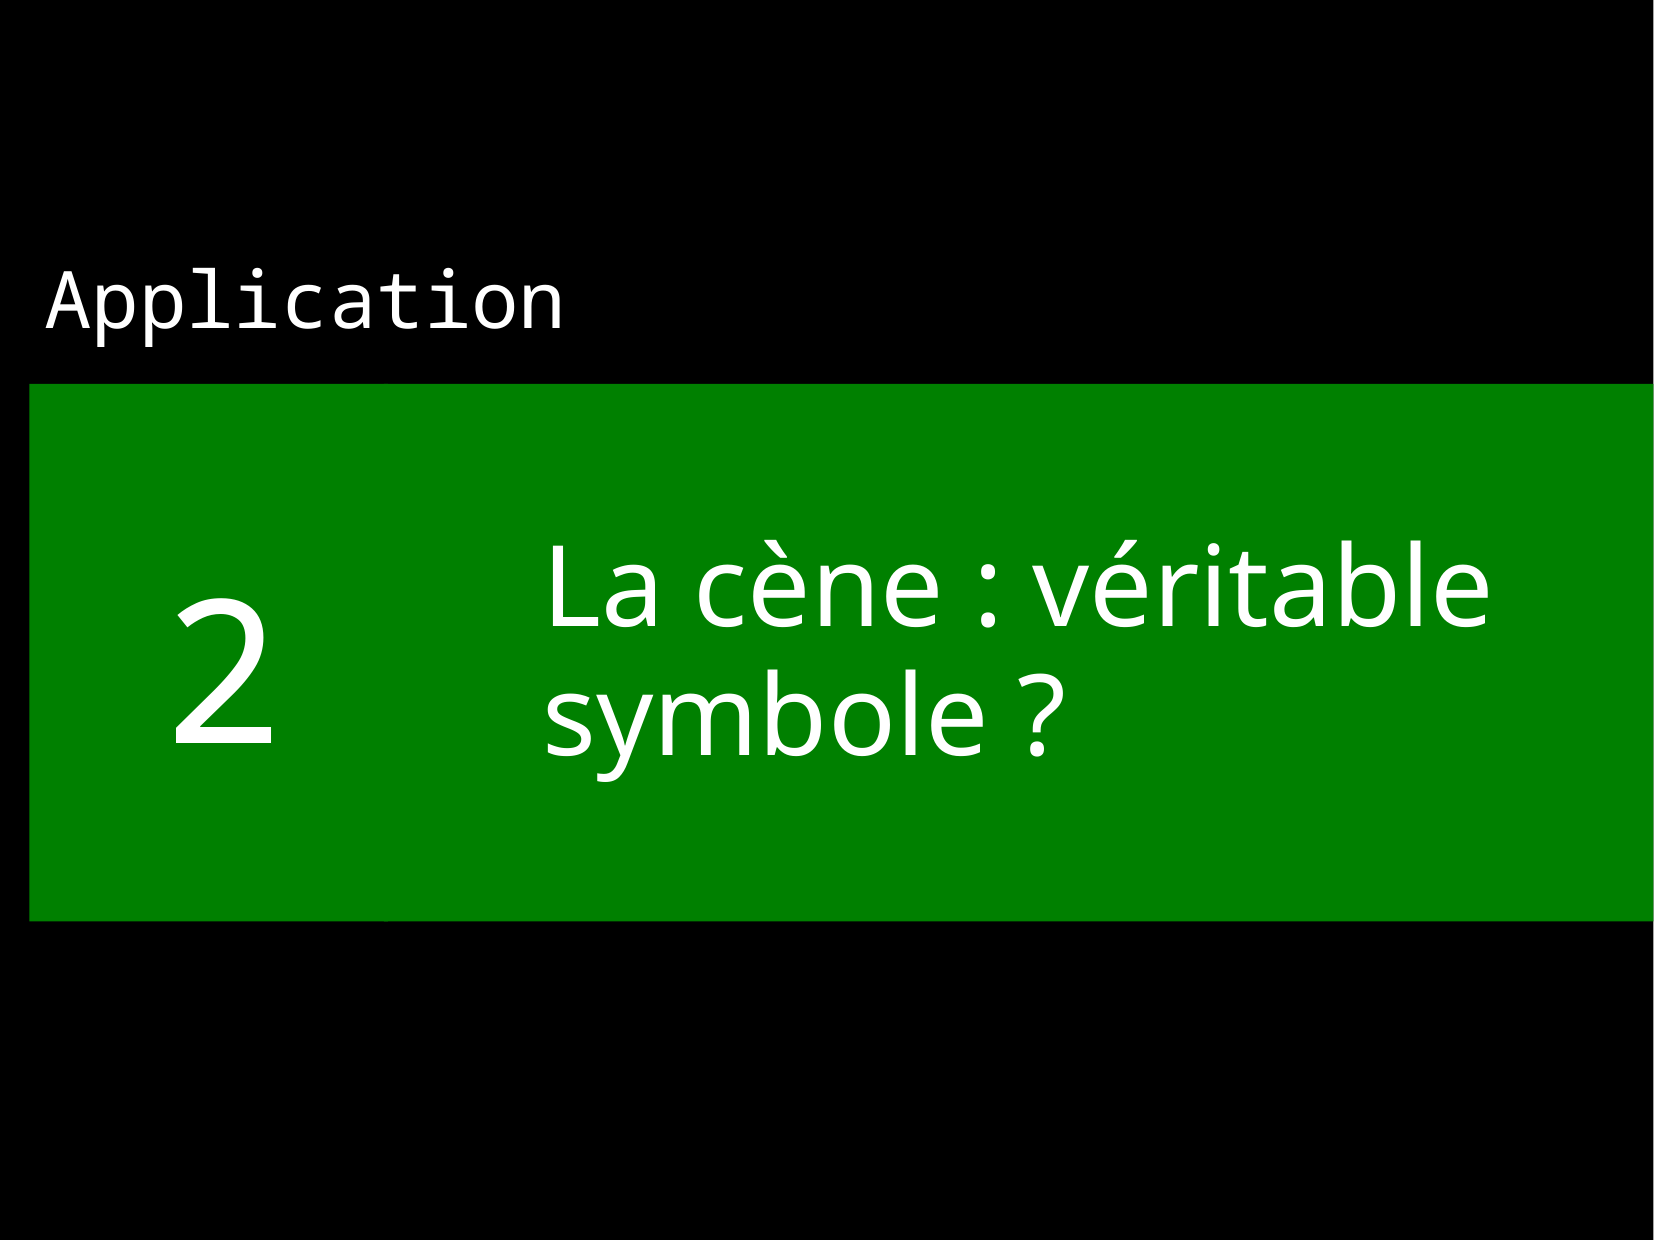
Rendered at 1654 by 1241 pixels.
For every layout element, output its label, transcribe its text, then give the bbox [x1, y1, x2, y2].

text_box [29, 383, 383, 922]
text_box La cène : véritable symbole ? [383, 383, 1654, 922]
text_box Application [29, 236, 1372, 360]
text_box 2 [147, 522, 288, 811]
